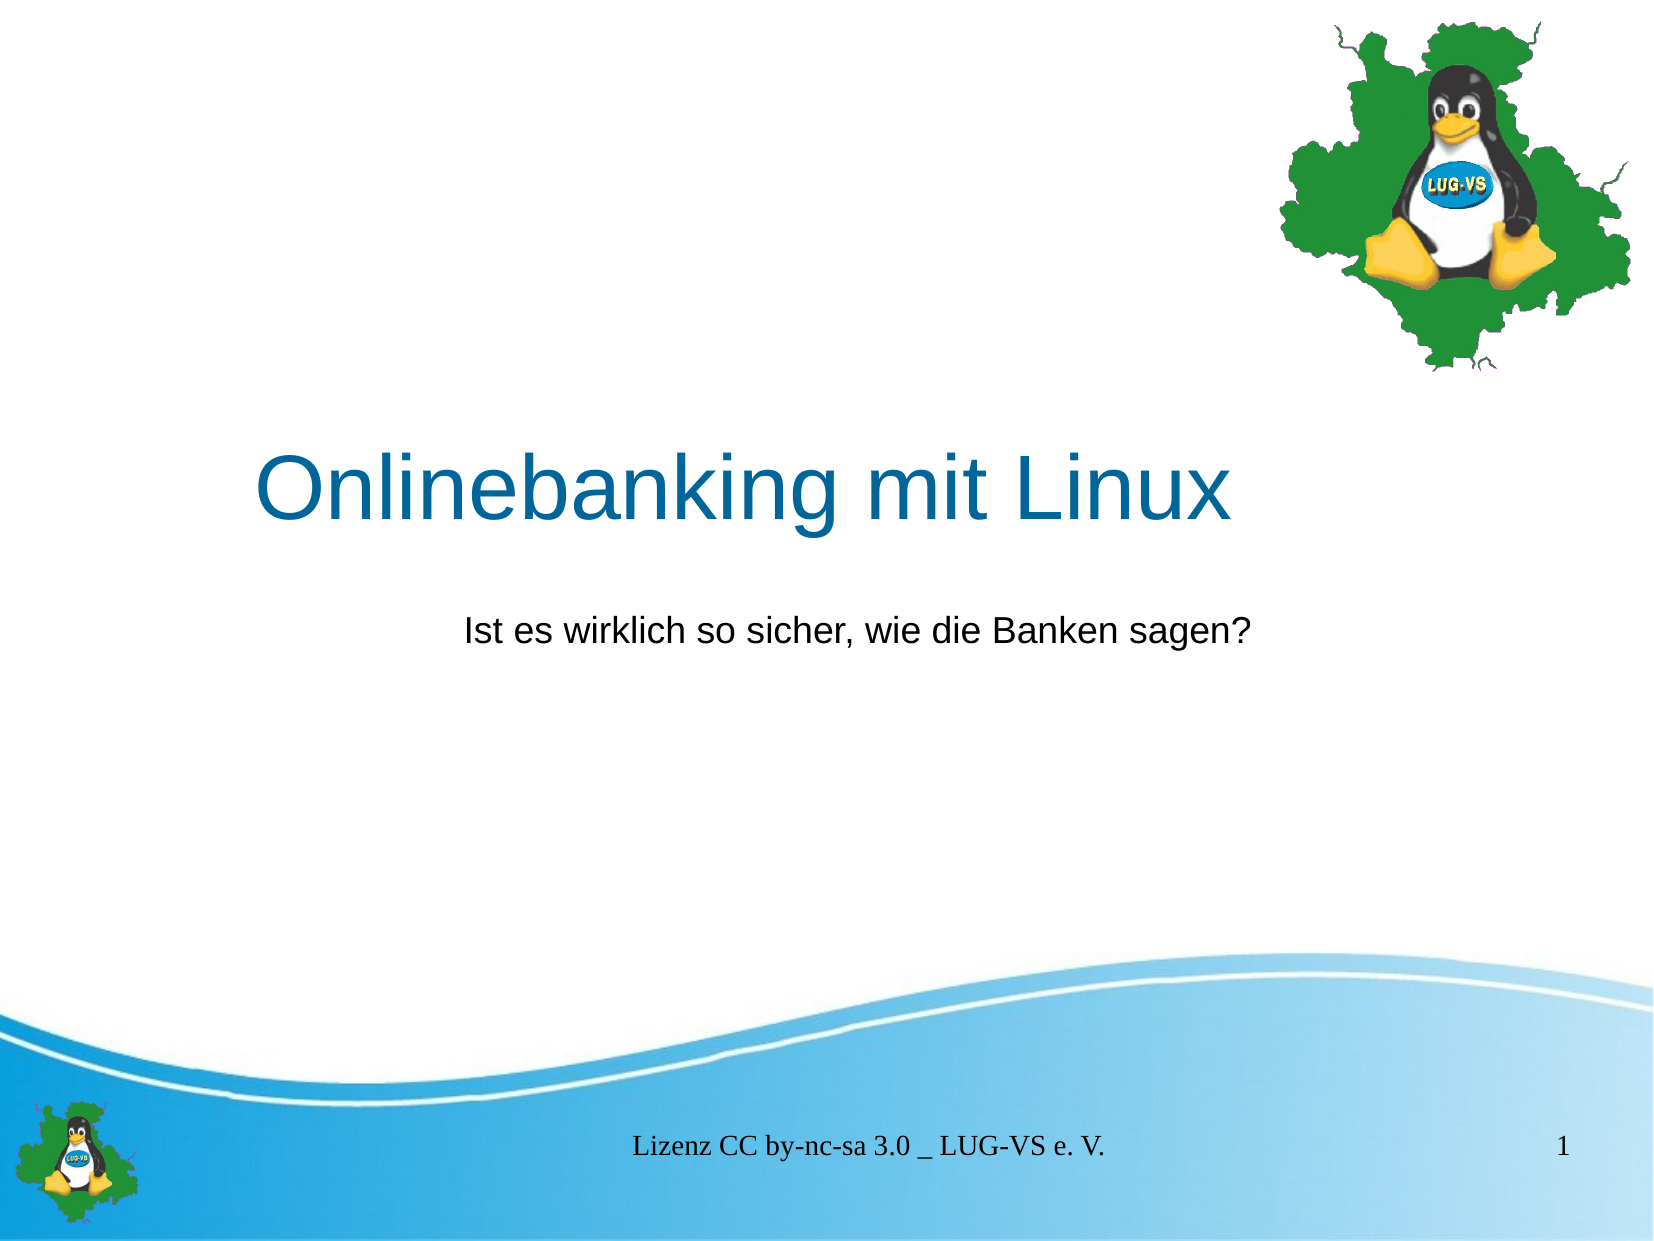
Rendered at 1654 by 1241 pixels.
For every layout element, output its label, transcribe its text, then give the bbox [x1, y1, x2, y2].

picture [0, 952, 1654, 1241]
title Onlinebanking mit Linux [0, 384, 1489, 592]
picture [1269, 11, 1642, 374]
text_box Ist es wirklich so sicher, wie die Banken sagen? [448, 602, 1347, 660]
